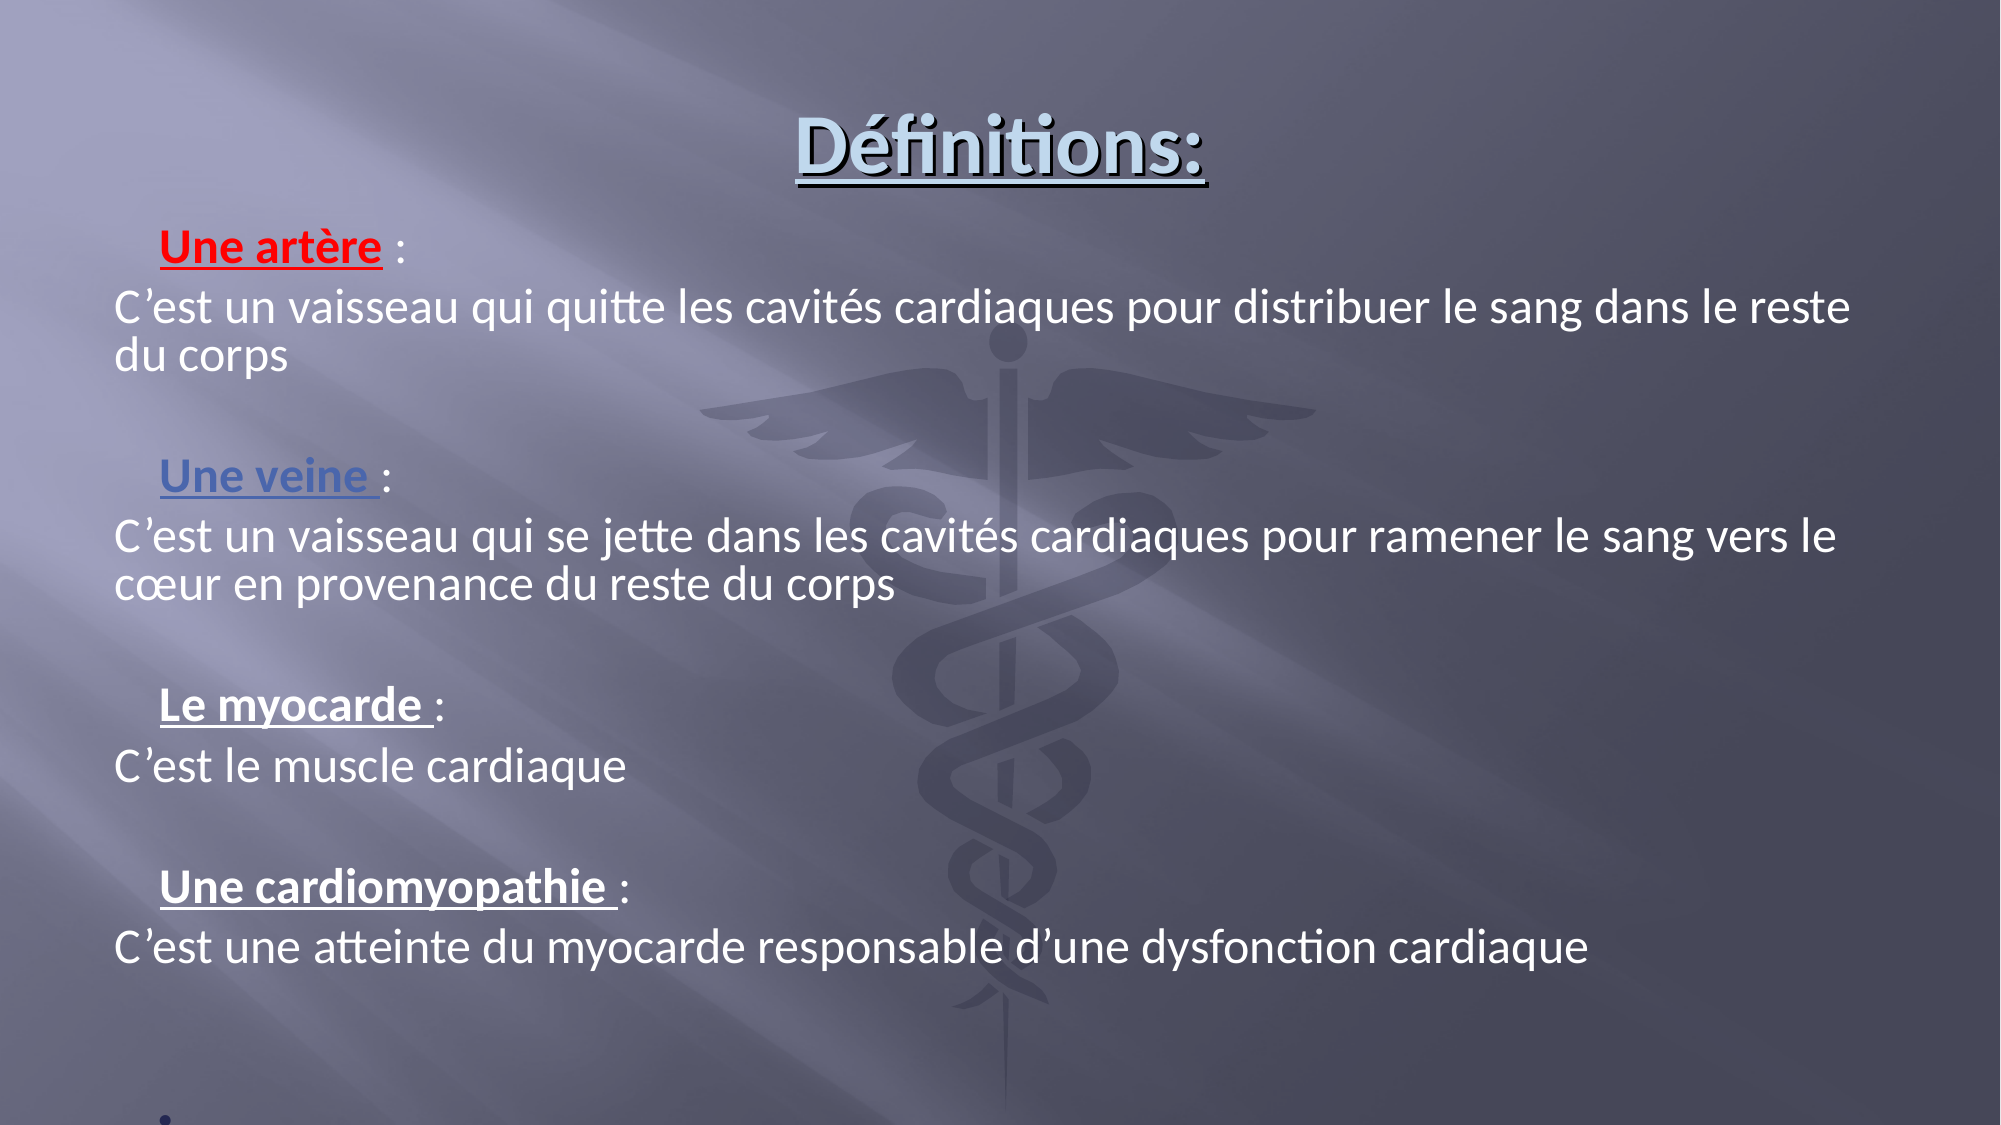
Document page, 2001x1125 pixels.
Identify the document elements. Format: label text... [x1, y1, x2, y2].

list Une artère : C’est un vaisseau qui quitte les cavités cardiaques pour distribuer le sang dans le reste du corps Une veine : C’est un vaisseau qui se jette dans les cavités cardiaques pour ramener le sang vers le cœur en provenance du reste du corps Le myocarde : C’est le muscle cardiaque Une cardiomyopathie : C’est une atteinte du myocarde responsable d’une dysfonction cardiaque [99, 233, 1900, 1036]
title Définitions: [99, 45, 1900, 233]
